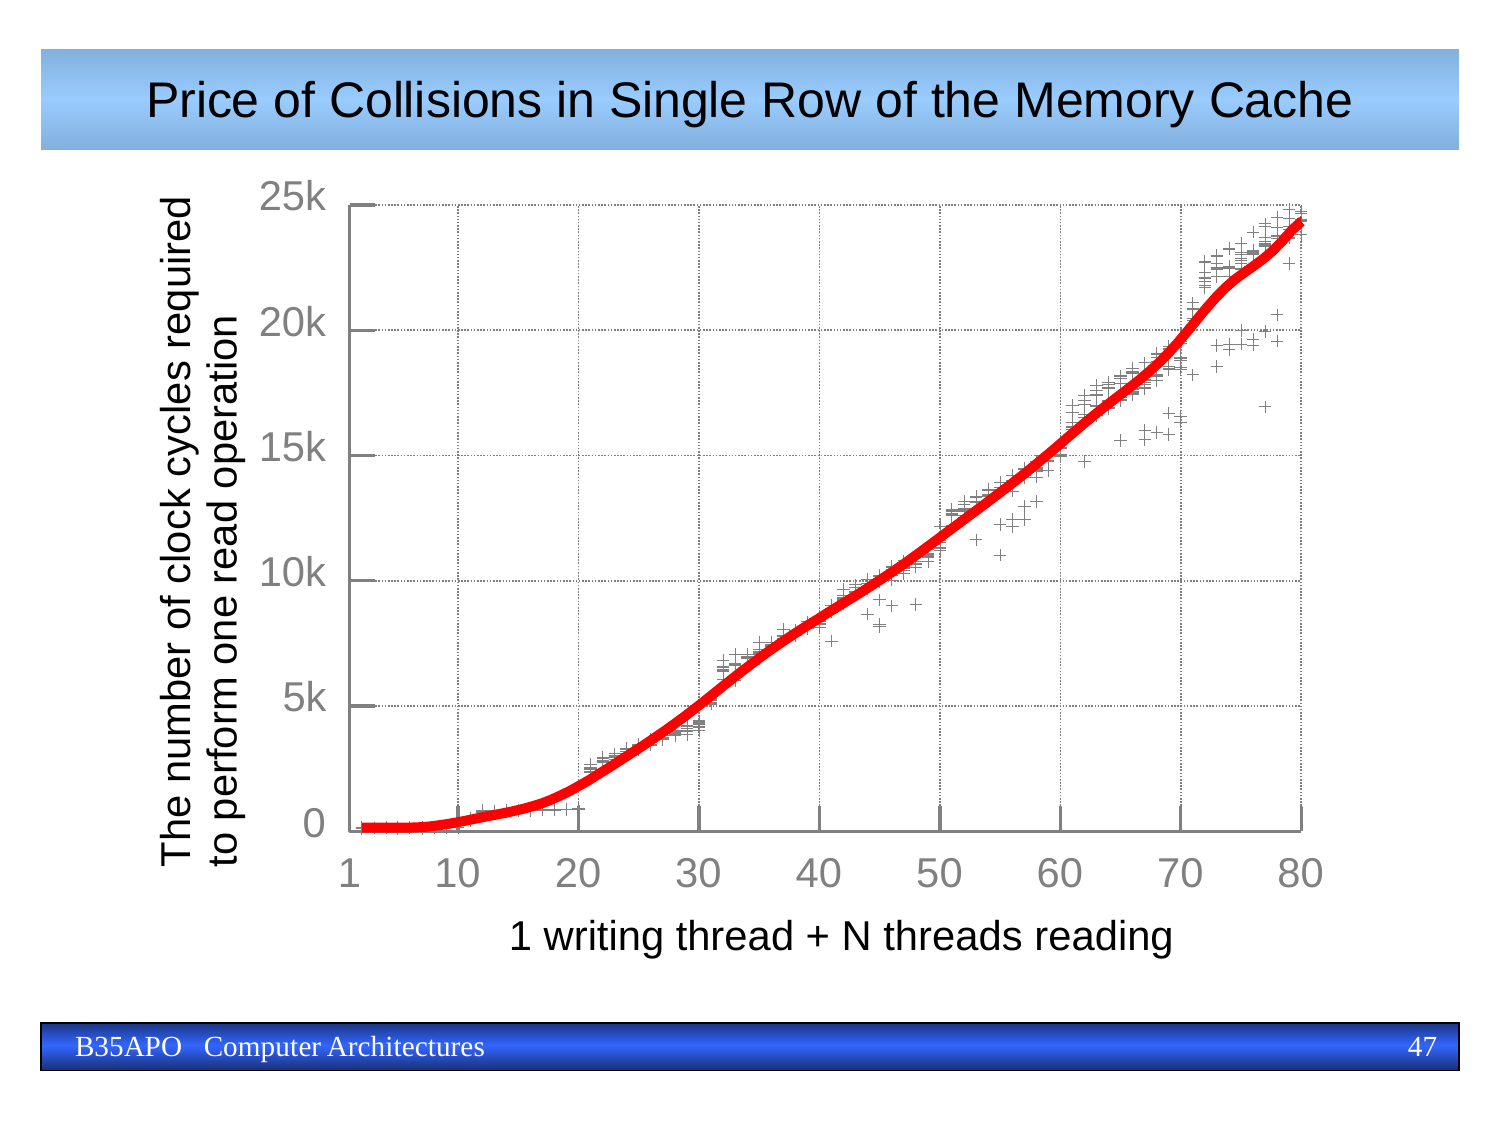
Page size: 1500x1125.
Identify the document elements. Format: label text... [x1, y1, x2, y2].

text_box 70 [1157, 849, 1204, 896]
text_box 1 [337, 849, 362, 896]
text_box 80 [1277, 849, 1325, 896]
text_box The number of clock cycles required to perform one read operation [152, 156, 264, 868]
text_box 0 [302, 799, 327, 846]
text_box 40 [795, 849, 843, 896]
text_box 15k [264, 423, 327, 471]
text_box 50 [916, 849, 963, 896]
text_box 30 [675, 849, 722, 896]
title Price of Collisions in Single Row of the Memory Cache [41, 49, 1459, 150]
text_box 60 [1036, 849, 1084, 896]
text_box 10 [434, 849, 481, 896]
text_box 5k [282, 674, 327, 721]
text_box 1 writing thread + N threads reading [508, 912, 1204, 960]
text_box 10k [264, 548, 327, 596]
text_box 20k [264, 298, 327, 345]
text_box 25k [264, 172, 327, 220]
text_box 20 [554, 849, 602, 896]
